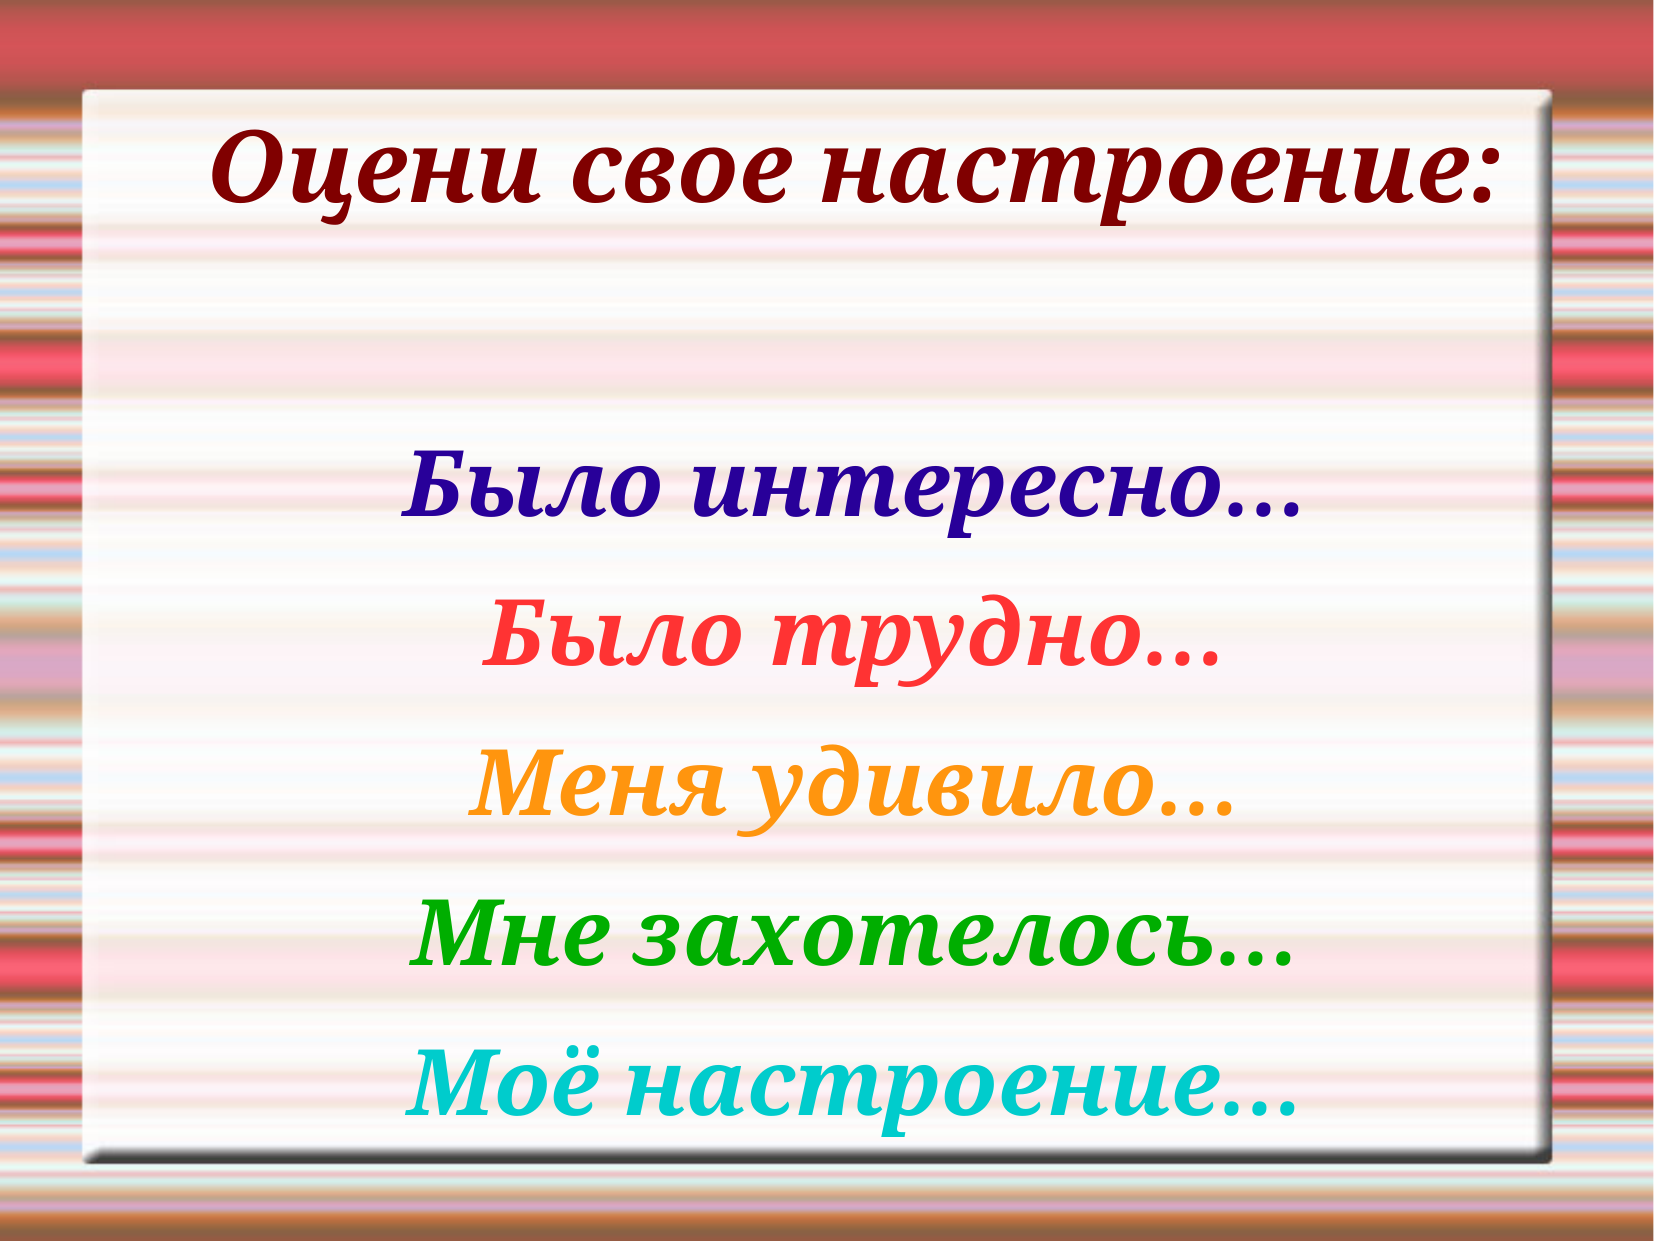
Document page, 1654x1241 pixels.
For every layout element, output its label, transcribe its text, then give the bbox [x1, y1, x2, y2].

picture [0, 0, 1654, 1241]
text_box Оцени свое настроение: Было интересно… Было трудно… Меня удивило… Мне захотелось… Моё настроение… [59, 88, 1654, 1152]
